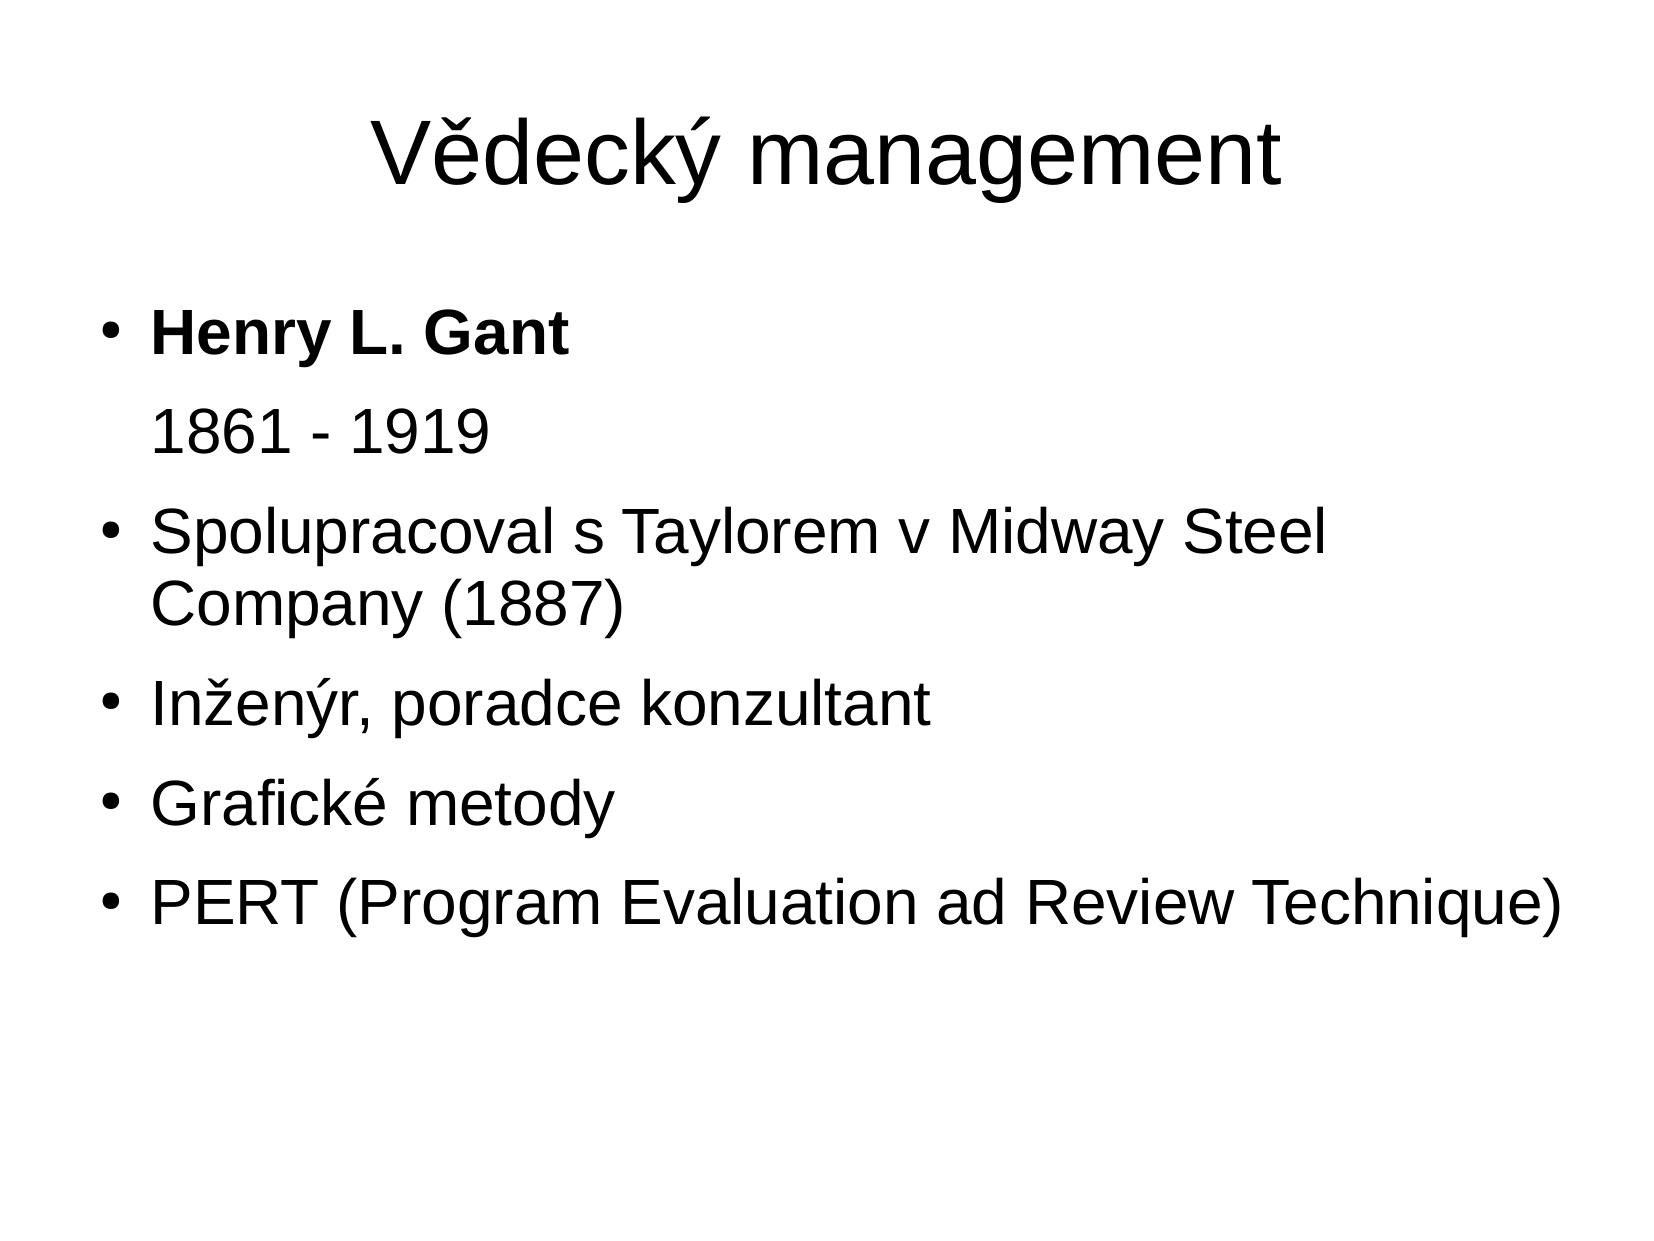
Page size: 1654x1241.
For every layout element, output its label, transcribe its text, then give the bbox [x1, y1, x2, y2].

list Henry L. Gant 1861 - 1919 Spolupracoval s Taylorem v Midway Steel Company (1887) Inženýr, poradce konzultant Grafické metody PERT (Program Evaluation ad Review Technique) [82, 296, 1571, 1016]
title Vědecký management [82, 49, 1571, 257]
